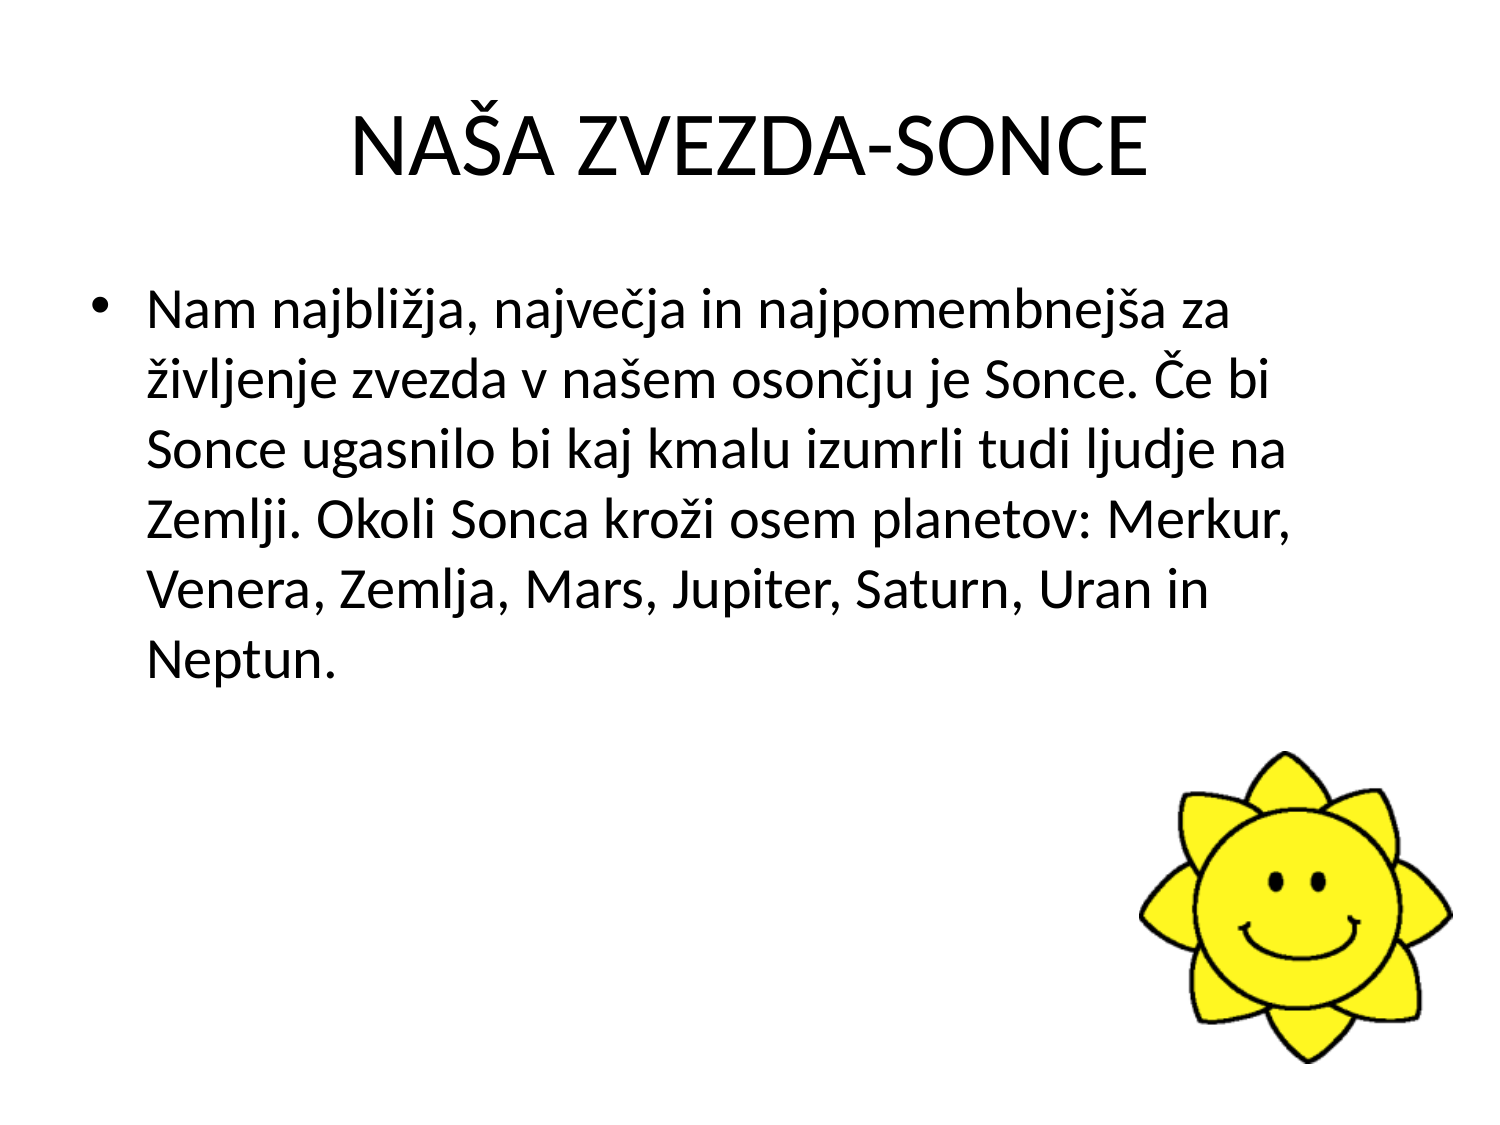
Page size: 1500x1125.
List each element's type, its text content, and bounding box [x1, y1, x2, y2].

list Nam najbližja, največja in najpomembnejša za življenje zvezda v našem osončju je Sonce. Če bi Sonce ugasnilo bi kaj kmalu izumrli tudi ljudje na Zemlji. Okoli Sonca kroži osem planetov: Merkur, Venera, Zemlja, Mars, Jupiter, Saturn, Uran in Neptun. [75, 262, 1425, 1005]
title NAŠA ZVEZDA-SONCE [75, 45, 1425, 233]
picture [1139, 751, 1453, 1064]
